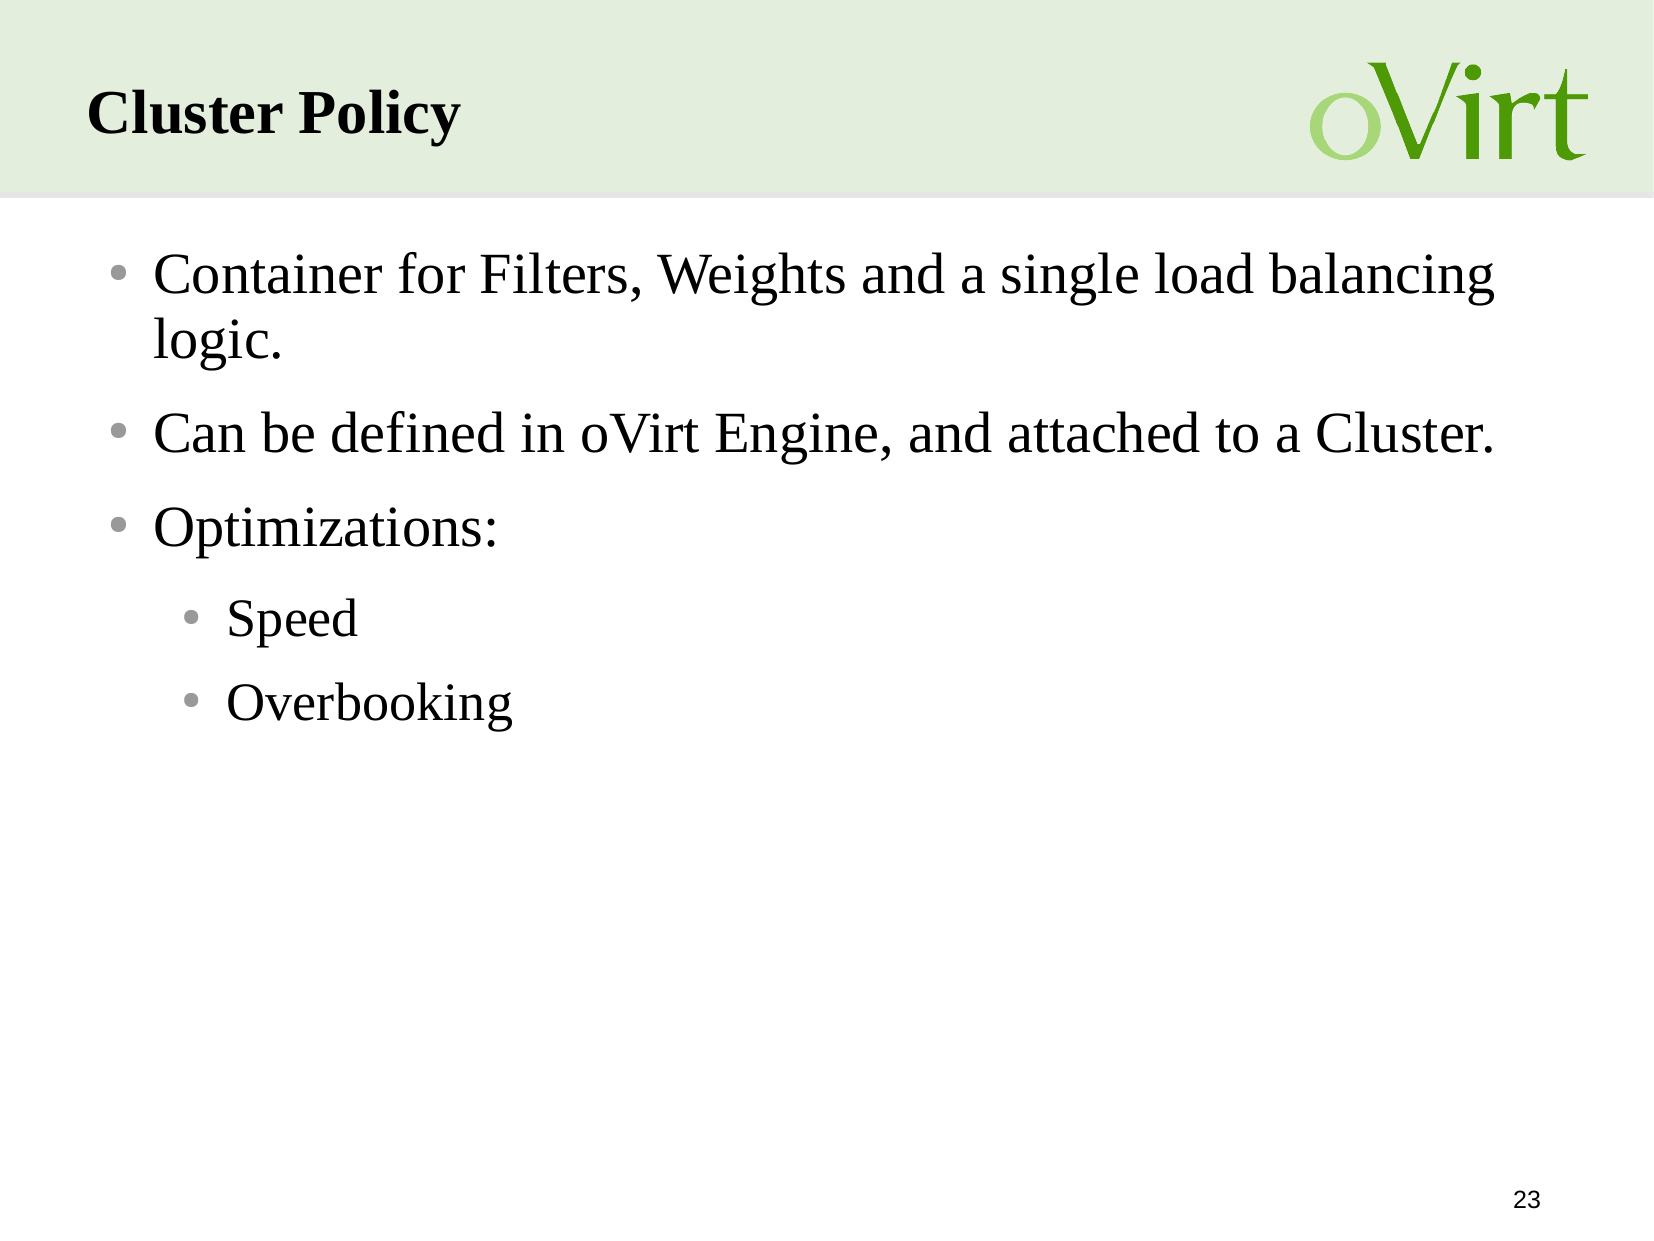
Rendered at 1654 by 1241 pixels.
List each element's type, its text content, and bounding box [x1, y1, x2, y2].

list Container for Filters, Weights and a single load balancing logic. Can be defined in oVirt Engine, and attached to a Cluster. Optimizations: Speed Overbooking [93, 241, 1582, 932]
picture [1307, 36, 1613, 180]
title Cluster Policy [86, 36, 1307, 188]
